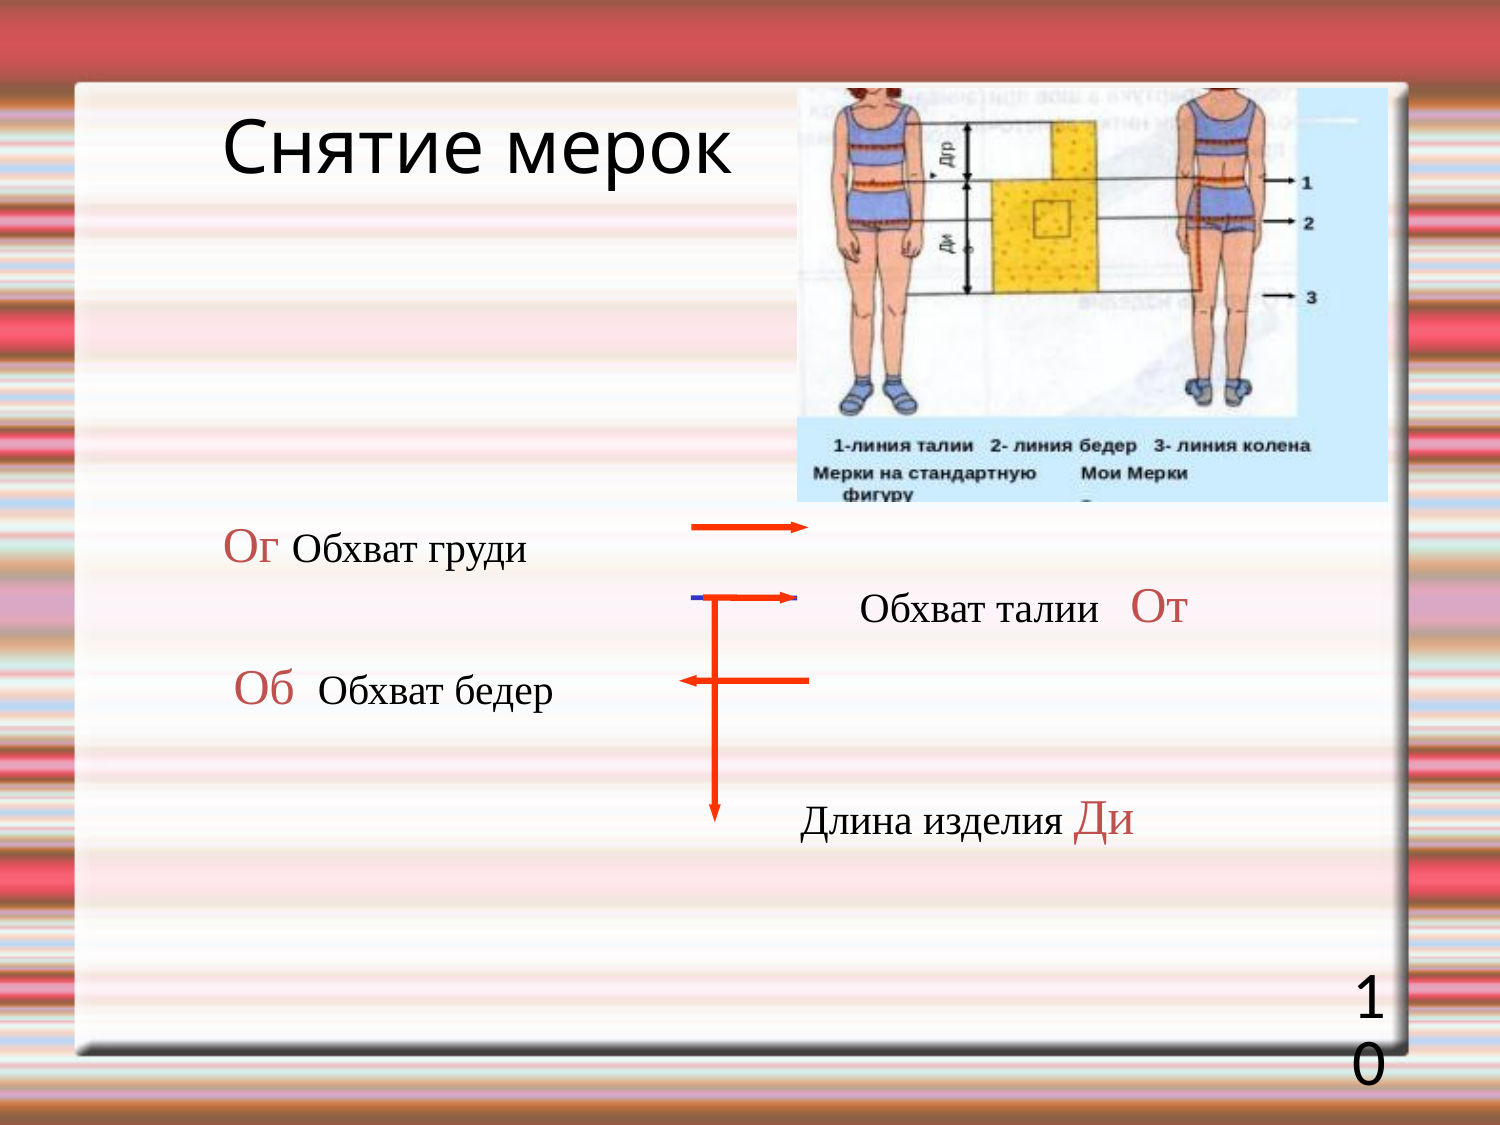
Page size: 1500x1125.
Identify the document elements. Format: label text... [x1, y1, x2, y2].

text_box Об Обхват бедер [218, 645, 711, 724]
text_box Ог Обхват груди [183, 503, 715, 582]
picture [797, 88, 1388, 502]
text_box Обхват талии От [844, 562, 1329, 641]
text_box Снятие мерок [206, 78, 1376, 267]
text_box 10 [1324, 960, 1416, 1110]
text_box Длина изделия Ди [785, 774, 1377, 853]
